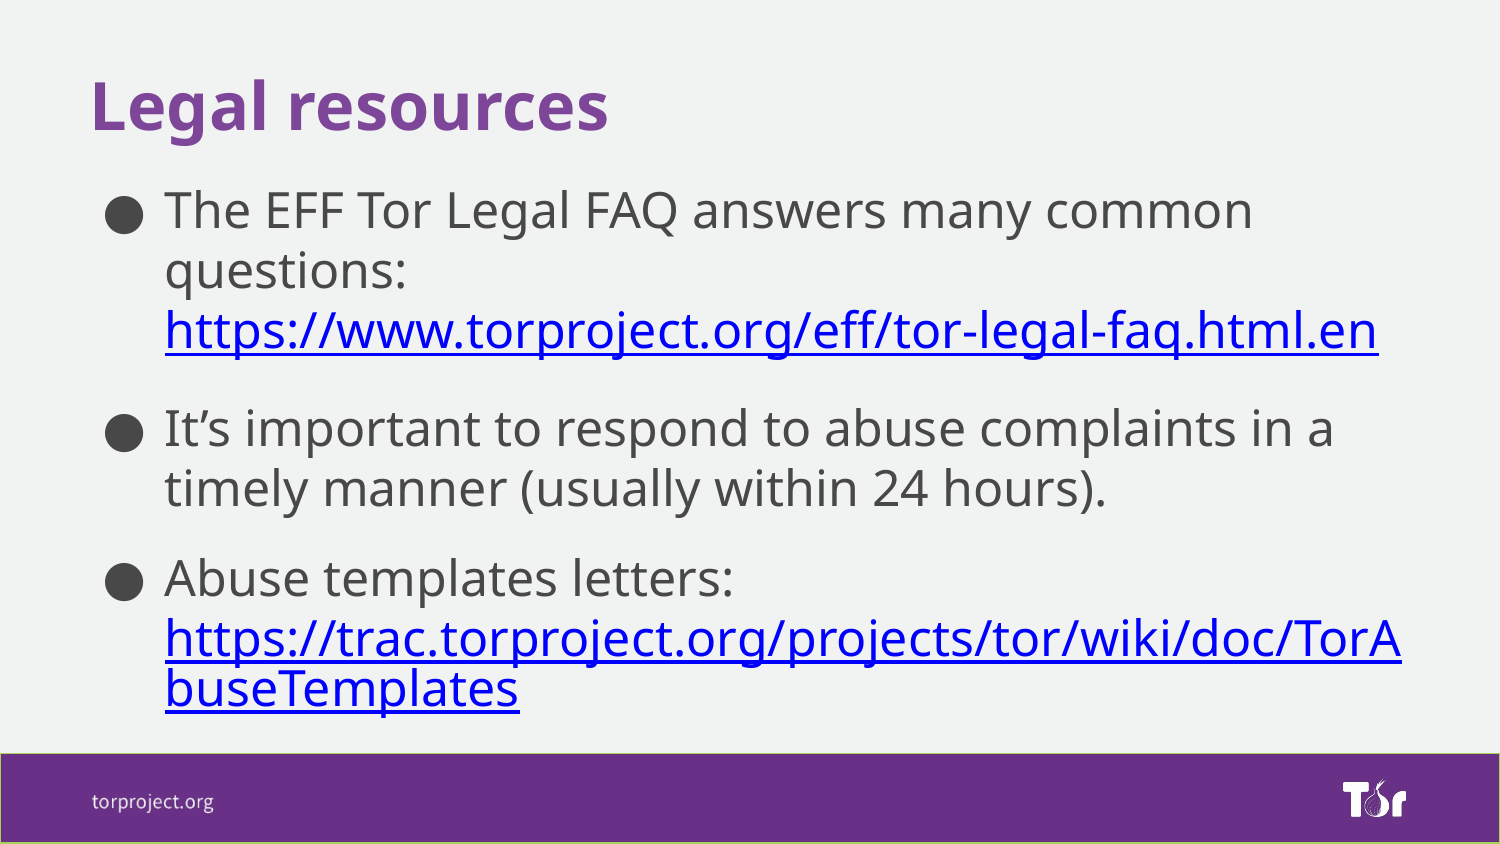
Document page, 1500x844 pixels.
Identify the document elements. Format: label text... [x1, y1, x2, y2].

picture [1343, 778, 1406, 817]
picture [75, 780, 604, 821]
text_box Legal resources [75, 33, 1425, 171]
text_box The EFF Tor Legal FAQ answers many common questions: https://www.torproject.org/eff/tor-legal-faq.html.en It’s important to respond to abuse complaints in a timely manner (usually within 24 hours). Abuse templates letters: https://trac.torproject.org/projects/tor/wiki/doc/TorAbuseTemplates [75, 171, 1425, 728]
